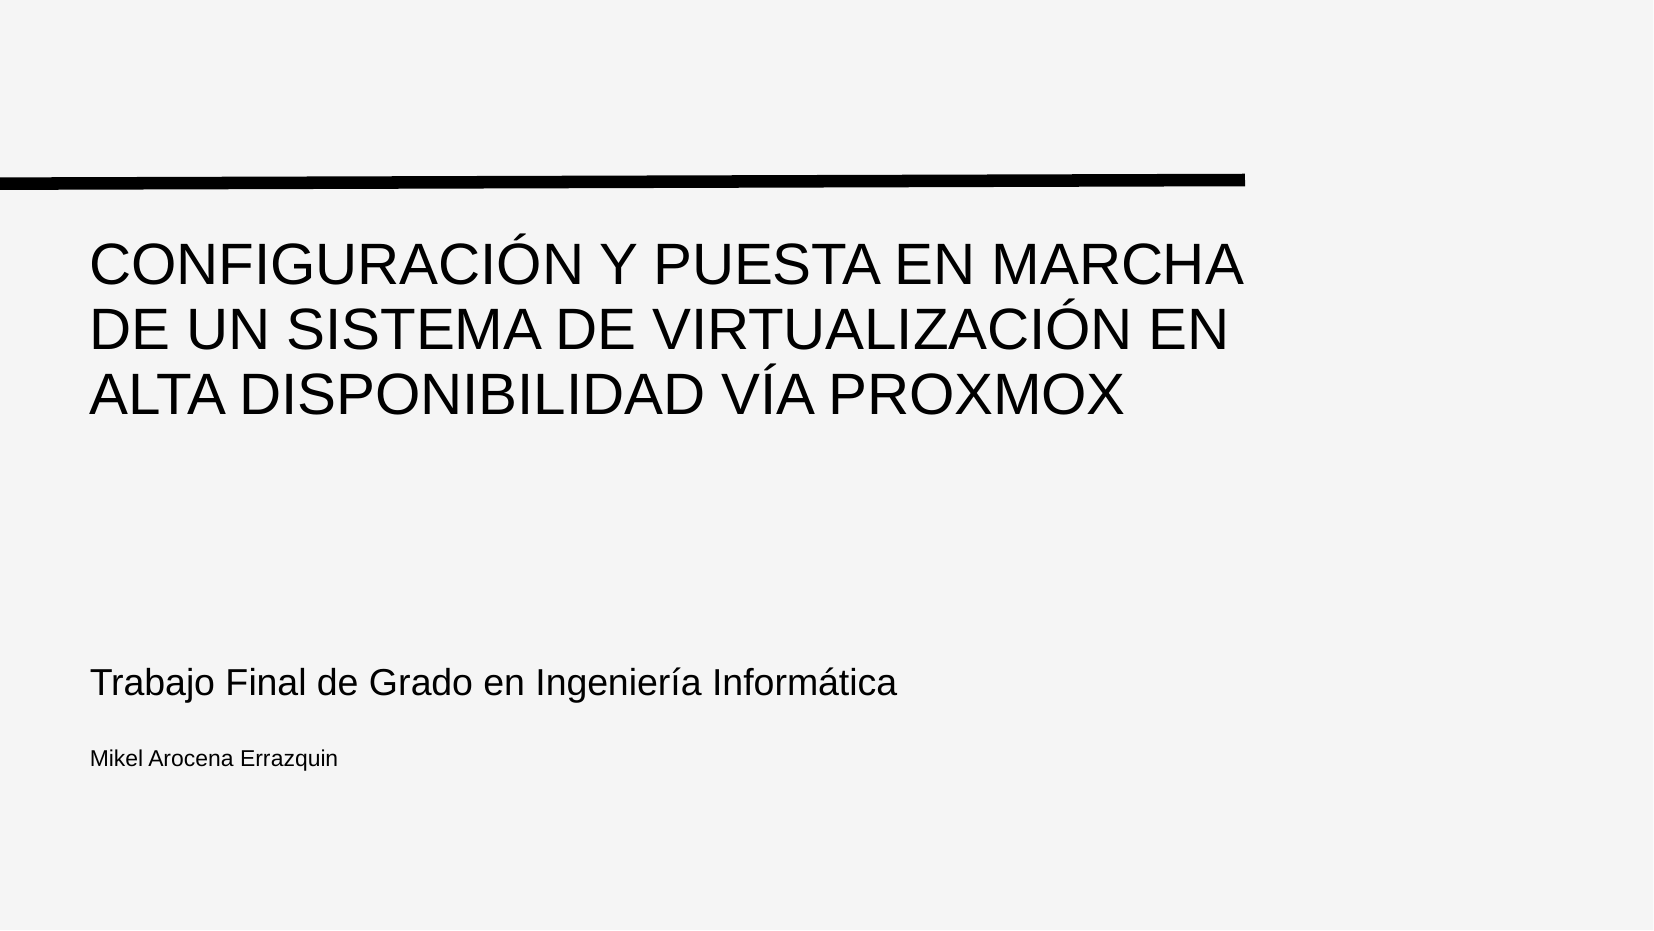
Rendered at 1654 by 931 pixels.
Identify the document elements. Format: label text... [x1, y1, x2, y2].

text_box Trabajo Final de Grado en Ingeniería Informática Mikel Arocena Errazquin [75, 654, 976, 779]
text_box CONFIGURACIÓN Y PUESTA EN MARCHA DE UN SISTEMA DE VIRTUALIZACIÓN EN ALTA DISPONIBILIDAD VÍA PROXMOX [75, 224, 1291, 434]
